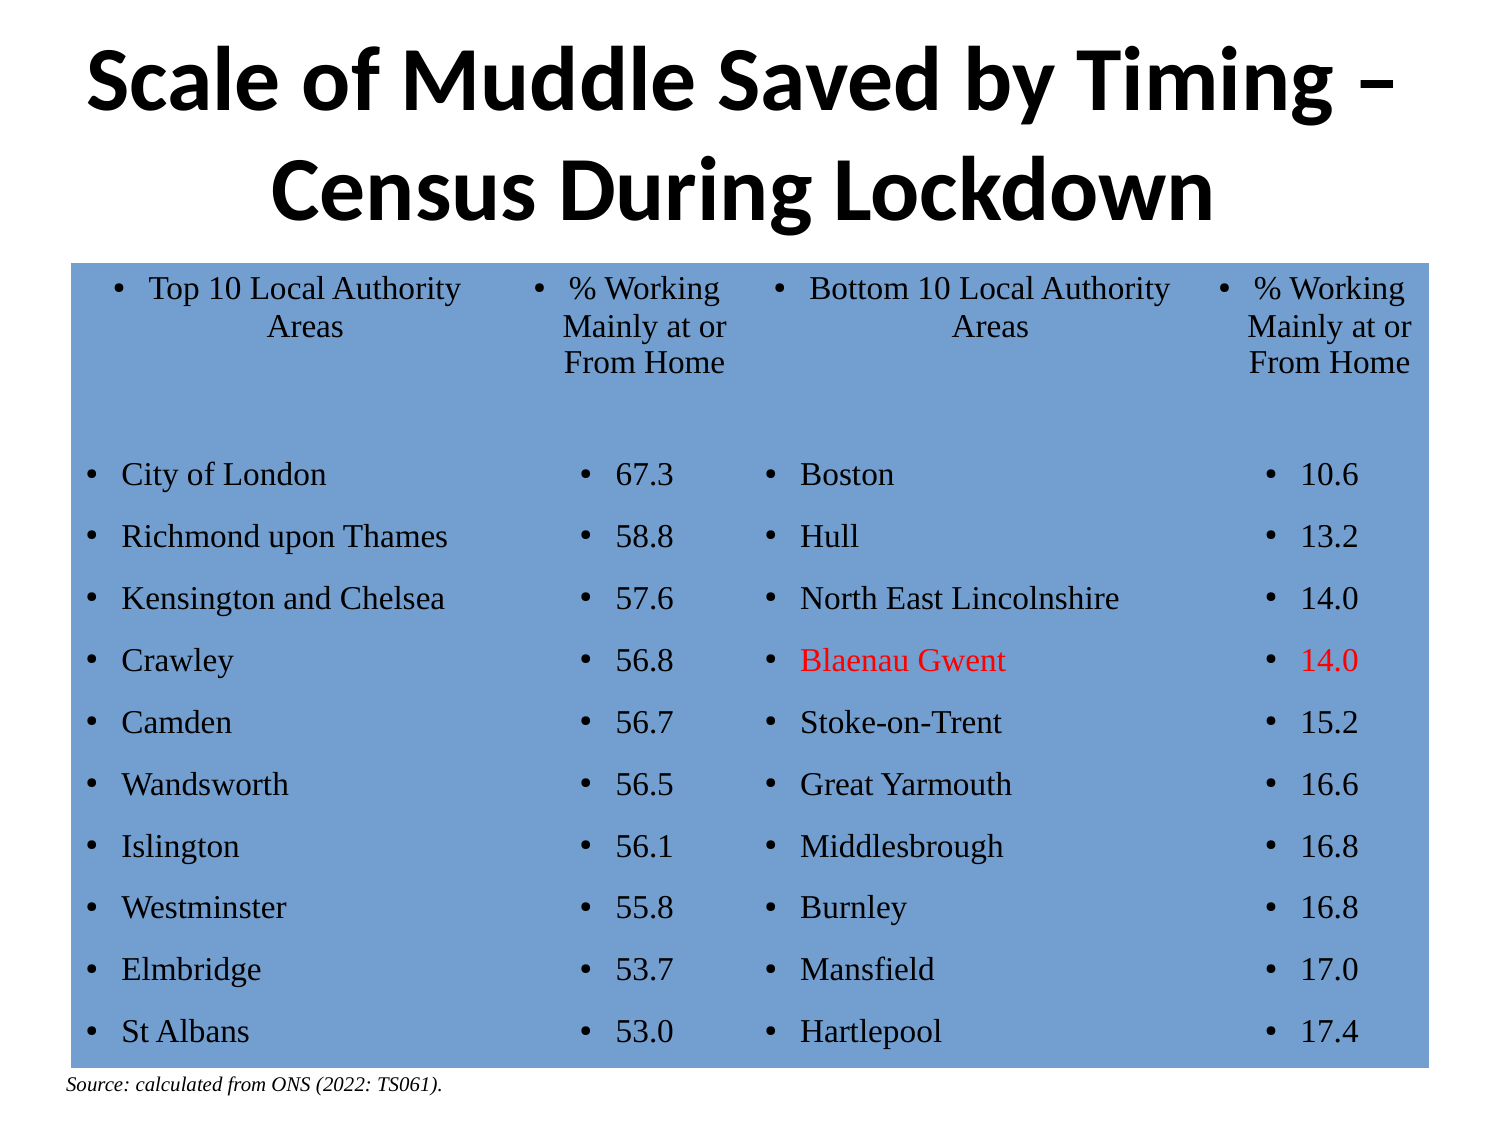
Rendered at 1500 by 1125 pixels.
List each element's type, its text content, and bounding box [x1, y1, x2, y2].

text_box Scale of Muddle Saved by Timing – Census During Lockdown [71, 11, 1429, 250]
table_header Bottom 10 Local Authority Areas [750, 263, 1195, 449]
table_cell Boston [750, 449, 1195, 510]
table_cell 53.7 [504, 944, 750, 1006]
table_cell Wandsworth [71, 758, 504, 820]
table_cell Stoke-on-Trent [750, 696, 1195, 758]
table_cell 16.6 [1195, 758, 1429, 820]
table_cell Elmbridge [71, 944, 504, 1006]
table_cell 15.2 [1195, 696, 1429, 758]
table_cell 56.5 [504, 758, 750, 820]
table_cell Burnley [750, 882, 1195, 944]
table_cell Islington [71, 820, 504, 882]
table_header % Working Mainly at or From Home [1195, 263, 1429, 449]
table_cell City of London [71, 449, 504, 510]
table_cell 16.8 [1195, 882, 1429, 944]
table_cell 56.1 [504, 820, 750, 882]
table_cell Blaenau Gwent [750, 634, 1195, 696]
table_cell 56.7 [504, 696, 750, 758]
table_cell Hull [750, 510, 1195, 572]
table_cell 13.2 [1195, 510, 1429, 572]
table_cell 16.8 [1195, 820, 1429, 882]
table_cell Richmond upon Thames [71, 510, 504, 572]
table_cell Crawley [71, 634, 504, 696]
table_cell Hartlepool [750, 1006, 1195, 1068]
table_cell St Albans [71, 1006, 504, 1068]
table_cell 57.6 [504, 572, 750, 634]
table_cell North East Lincolnshire [750, 572, 1195, 634]
table_cell 10.6 [1195, 449, 1429, 510]
table_cell 14.0 [1195, 634, 1429, 696]
table_cell Westminster [71, 882, 504, 944]
table_header Top 10 Local Authority Areas [71, 263, 504, 449]
table_header % Working Mainly at or From Home [504, 263, 750, 449]
table_cell Mansfield [750, 944, 1195, 1006]
table_cell 55.8 [504, 882, 750, 944]
table_cell 58.8 [504, 510, 750, 572]
table_cell 67.3 [504, 449, 750, 510]
table_cell Middlesbrough [750, 820, 1195, 882]
table_cell Camden [71, 696, 504, 758]
table_cell Kensington and Chelsea [71, 572, 504, 634]
table_cell Great Yarmouth [750, 758, 1195, 820]
table_cell 53.0 [504, 1006, 750, 1068]
table_cell 17.0 [1195, 944, 1429, 1006]
table_cell 17.4 [1195, 1006, 1429, 1068]
table_cell 14.0 [1195, 572, 1429, 634]
table_cell 56.8 [504, 634, 750, 696]
text_box Source: calculated from ONS (2022: TS061). [51, 1063, 463, 1125]
